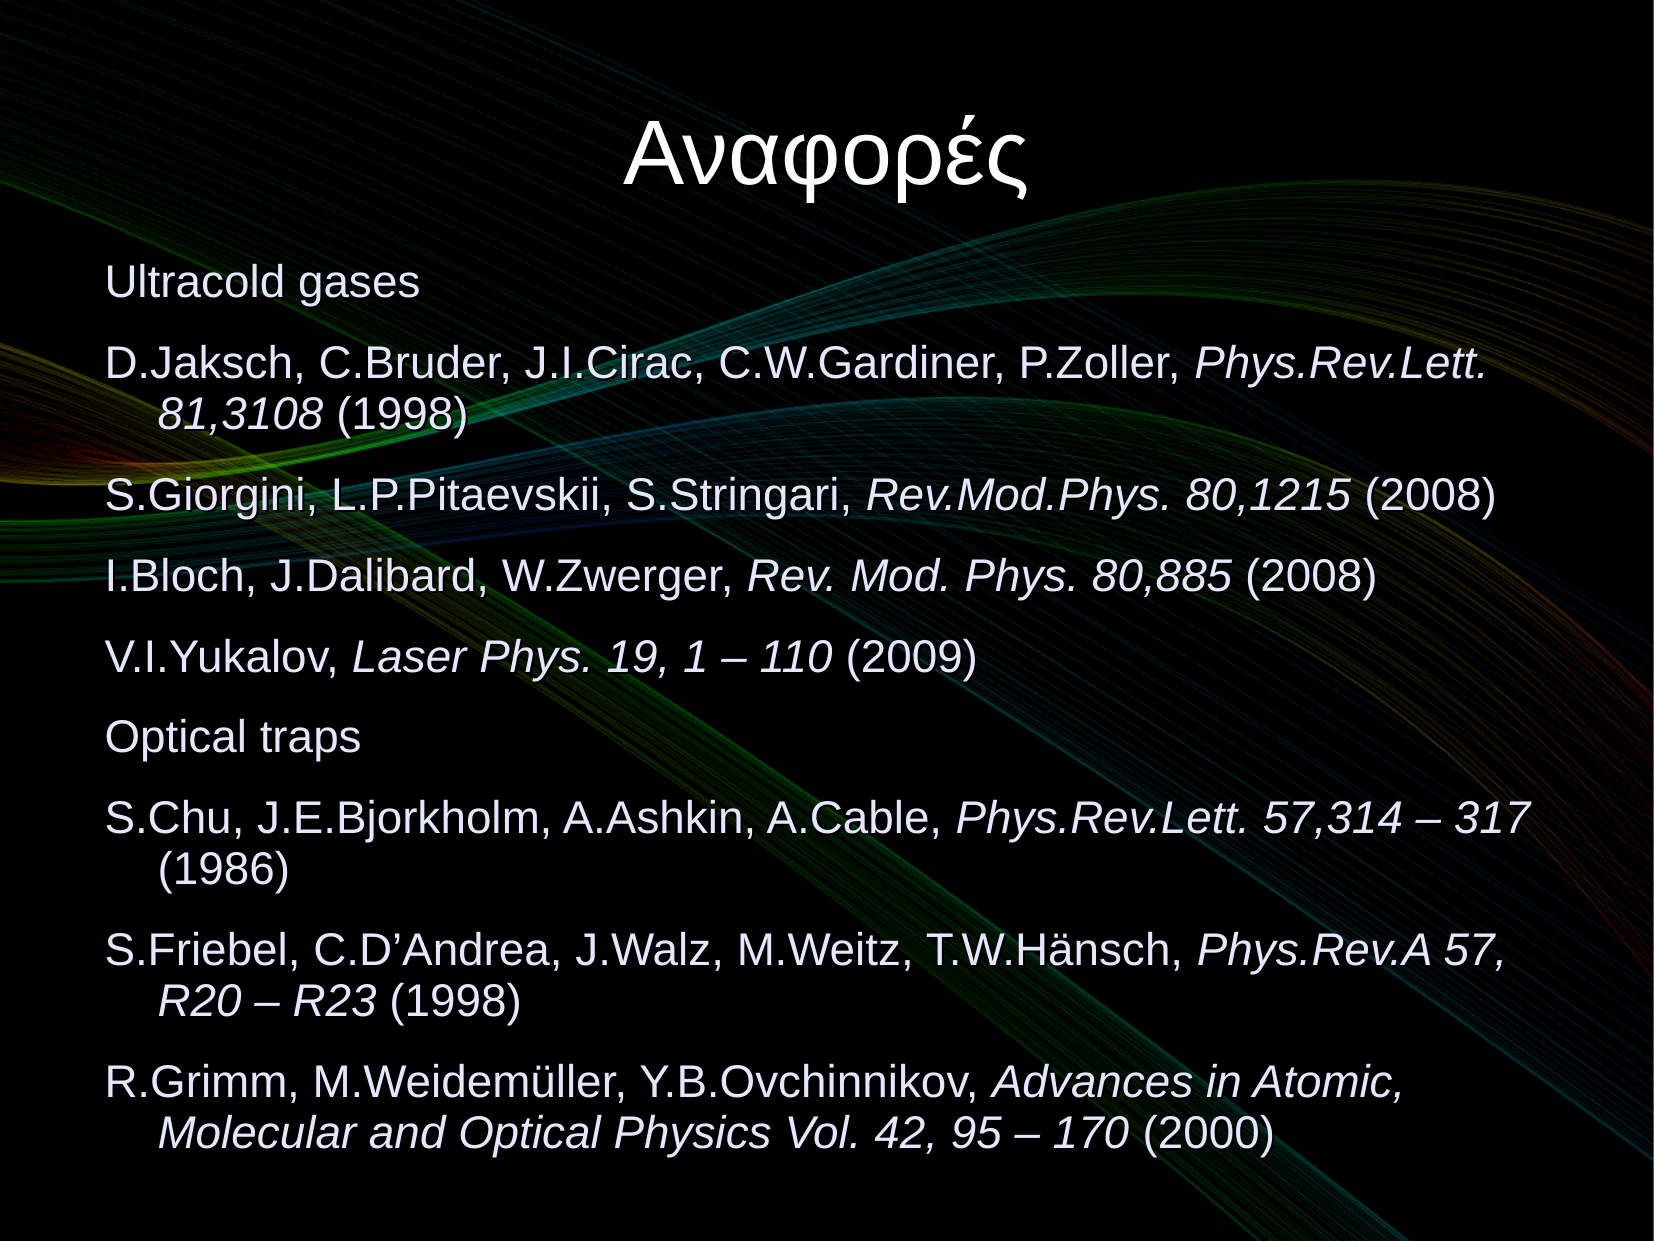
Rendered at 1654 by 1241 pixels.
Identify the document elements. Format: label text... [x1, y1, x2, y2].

picture [0, 0, 1654, 1241]
title Αναφορές [82, 56, 1571, 250]
list Ultracold gases D.Jaksch, C.Bruder, J.I.Cirac, C.W.Gardiner, P.Zoller, Phys.Rev.Lett. 81,3108 (1998) S.Giorgini, L.P.Pitaevskii, S.Stringari, Rev.Mod.Phys. 80,1215 (2008) I.Bloch, J.Dalibard, W.Zwerger, Rev. Mod. Phys. 80,885 (2008) V.I.Yukalov, Laser Phys. 19, 1 – 110 (2009) Optical traps S.Chu, J.E.Bjorkholm, A.Ashkin, A.Cable, Phys.Rev.Lett. 57,314 – 317 (1986) S.Friebel, C.D’Andrea, J.Walz, M.Weitz, T.W.Hänsch, Phys.Rev.A 57, R20 – R23 (1998) R.Grimm, M.Weidemüller, Y.B.Ovchinnikov, Advances in Atomic, Molecular and Optical Physics Vol. 42, 95 – 170 (2000) [86, 256, 1576, 1201]
